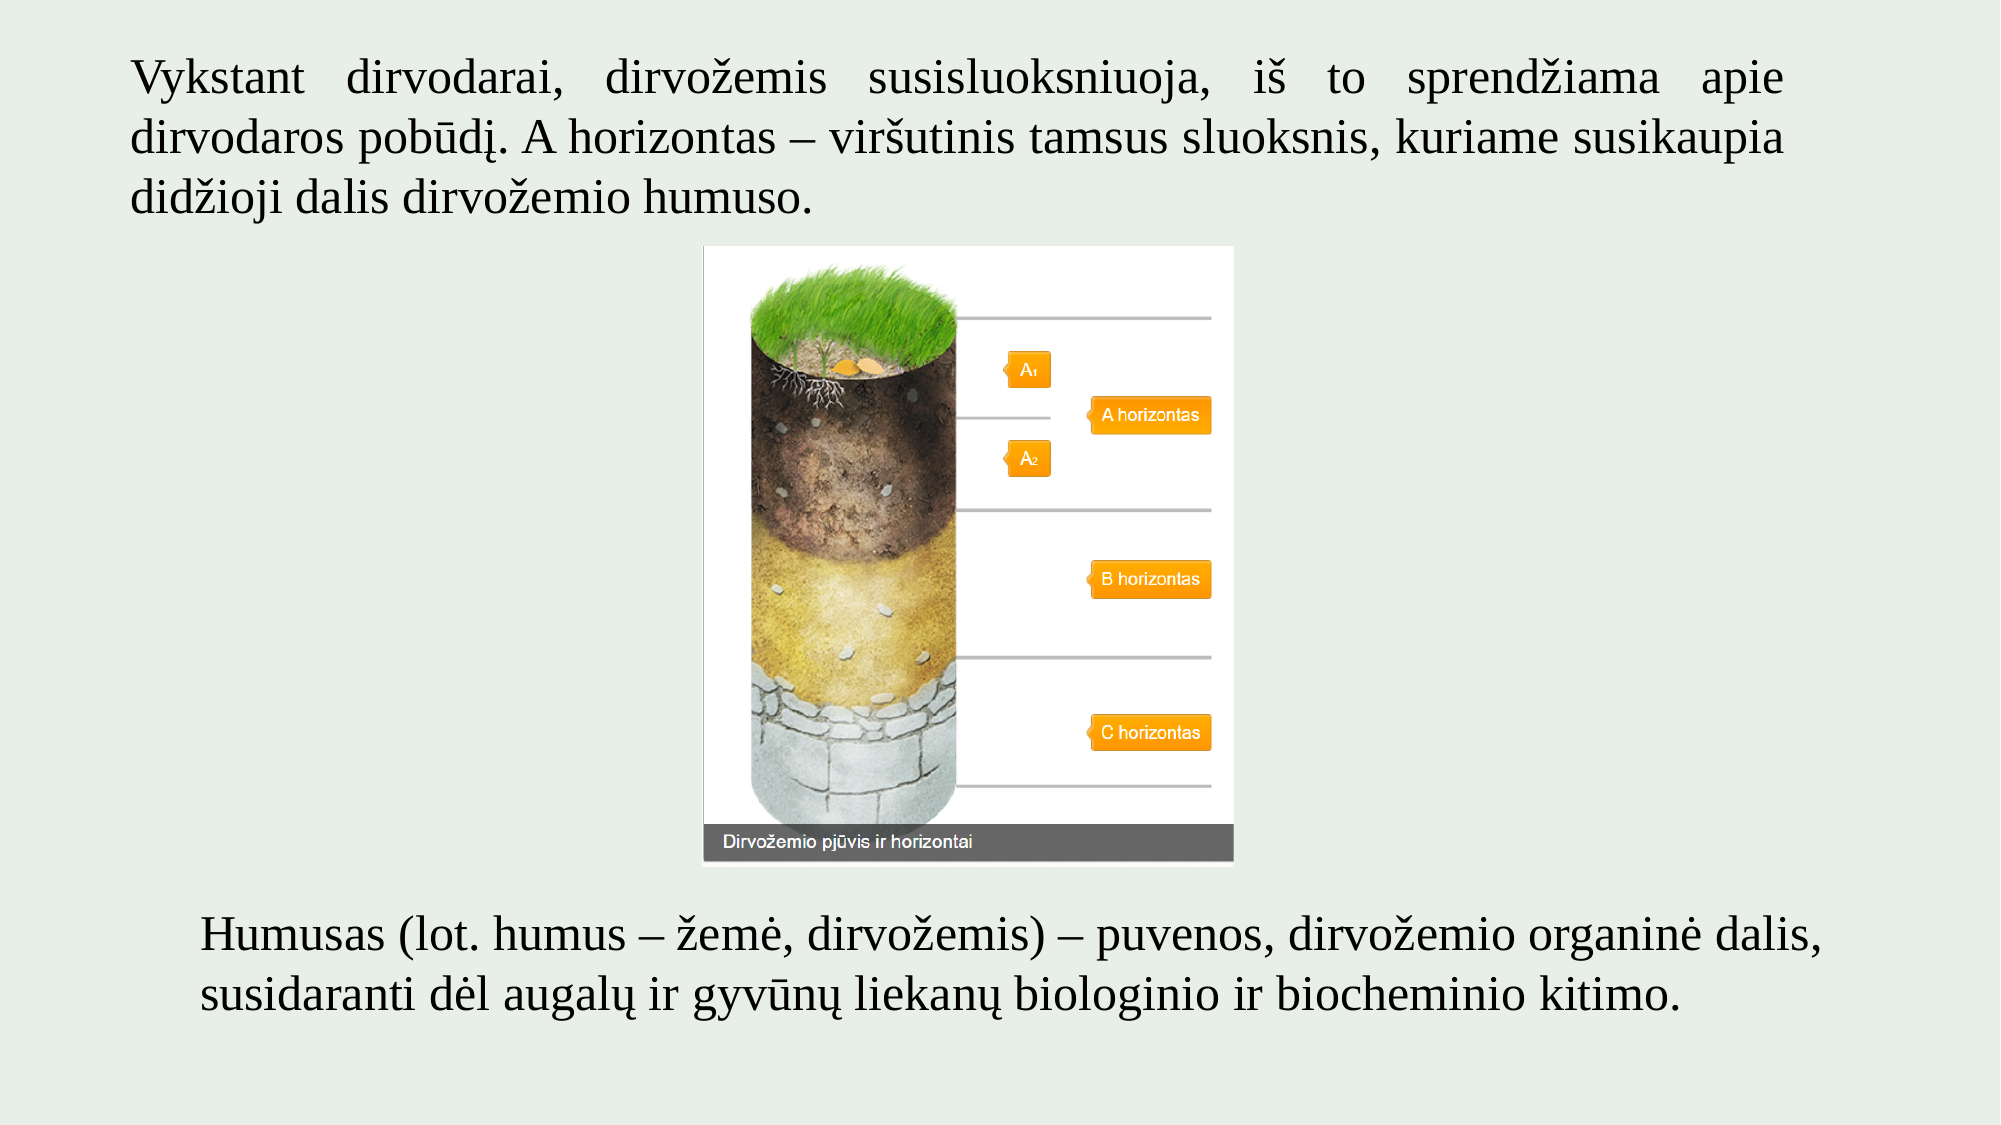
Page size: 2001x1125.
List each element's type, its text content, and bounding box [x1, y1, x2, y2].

picture [702, 246, 1234, 867]
text_box Humusas (lot. humus – žemė, dirvožemis) – puvenos, dirvožemio organinė dalis, susidaranti dėl augalų ir gyvūnų liekanų biologinio ir biocheminio kitimo. [184, 893, 1866, 1030]
text_box Vykstant dirvodarai, dirvožemis susisluoksniuoja, iš to sprendžiama apie dirvodaros pobūdį. A horizontas – viršutinis tamsus sluoksnis, kuriame susikaupia didžioji dalis dirvožemio humuso. [115, 36, 1821, 294]
